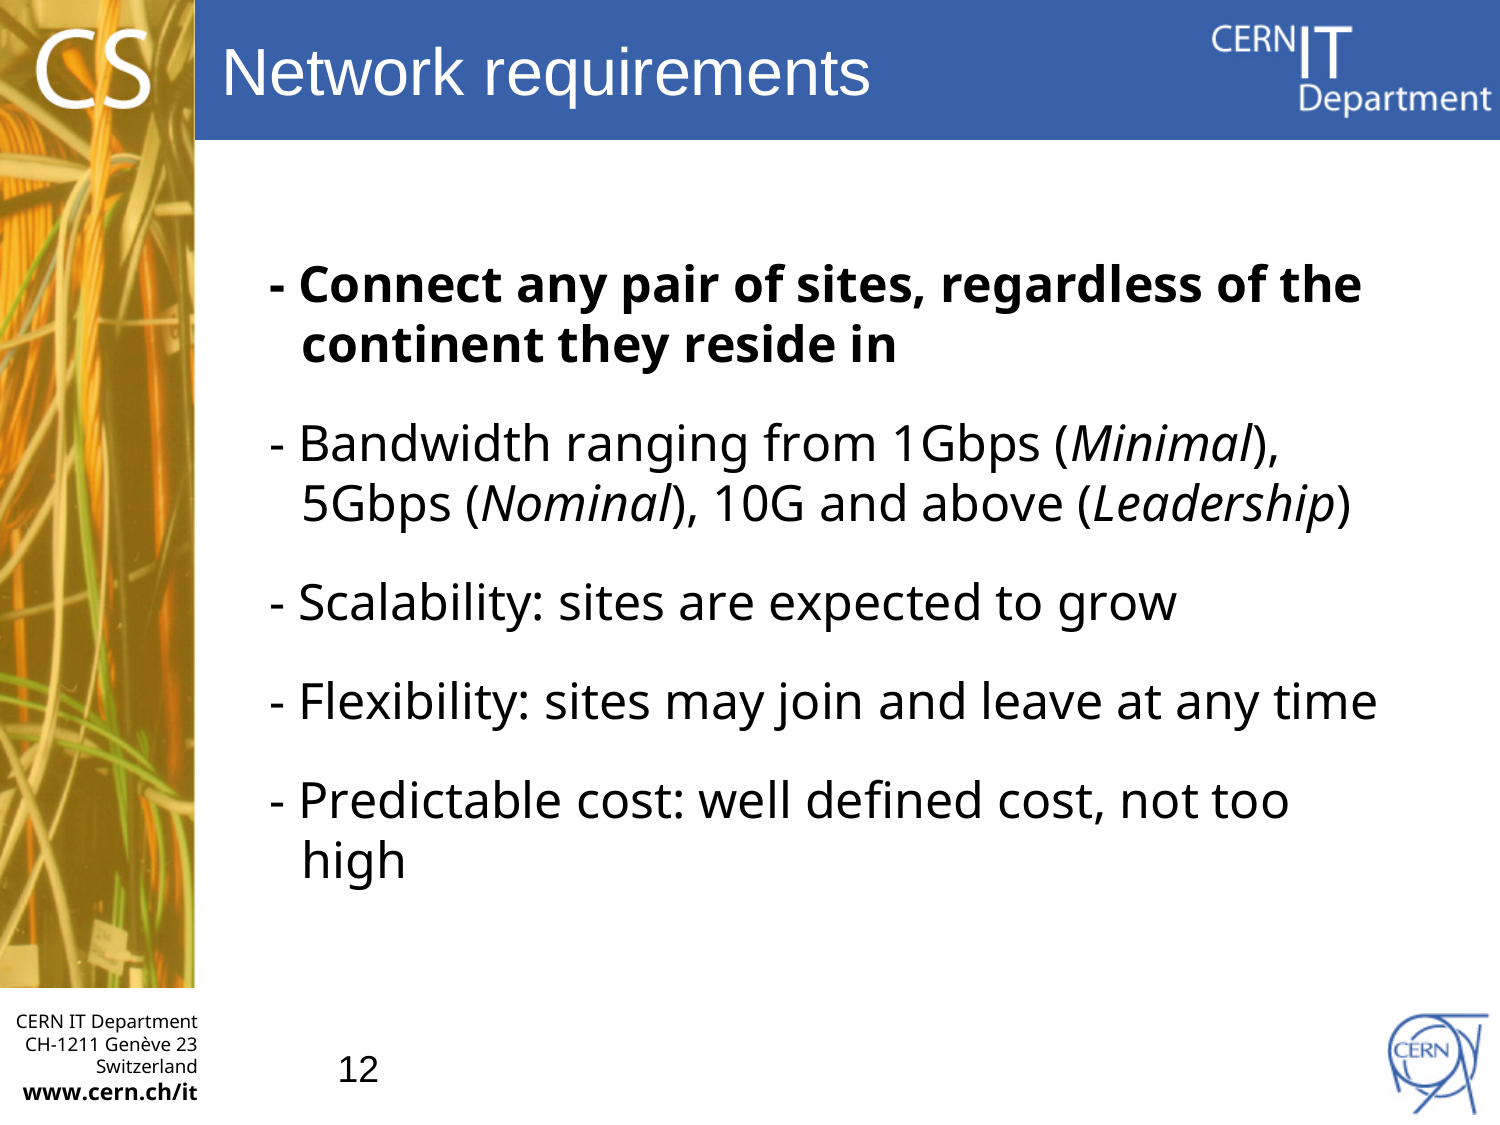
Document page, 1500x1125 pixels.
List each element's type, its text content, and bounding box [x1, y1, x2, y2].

title Network requirements [206, 0, 1307, 157]
picture [1307, 0, 1500, 140]
picture [0, 0, 206, 988]
picture [1387, 1012, 1490, 1115]
text_box - Connect any pair of sites, regardless of the continent they reside in - Bandwidth ranging from 1Gbps (Minimal), 5Gbps (Nominal), 10G and above (Leadership) - Scalability: sites are expected to grow - Flexibility: sites may join and leave at any time - Predictable cost: well defined cost, not too high [254, 244, 1421, 897]
